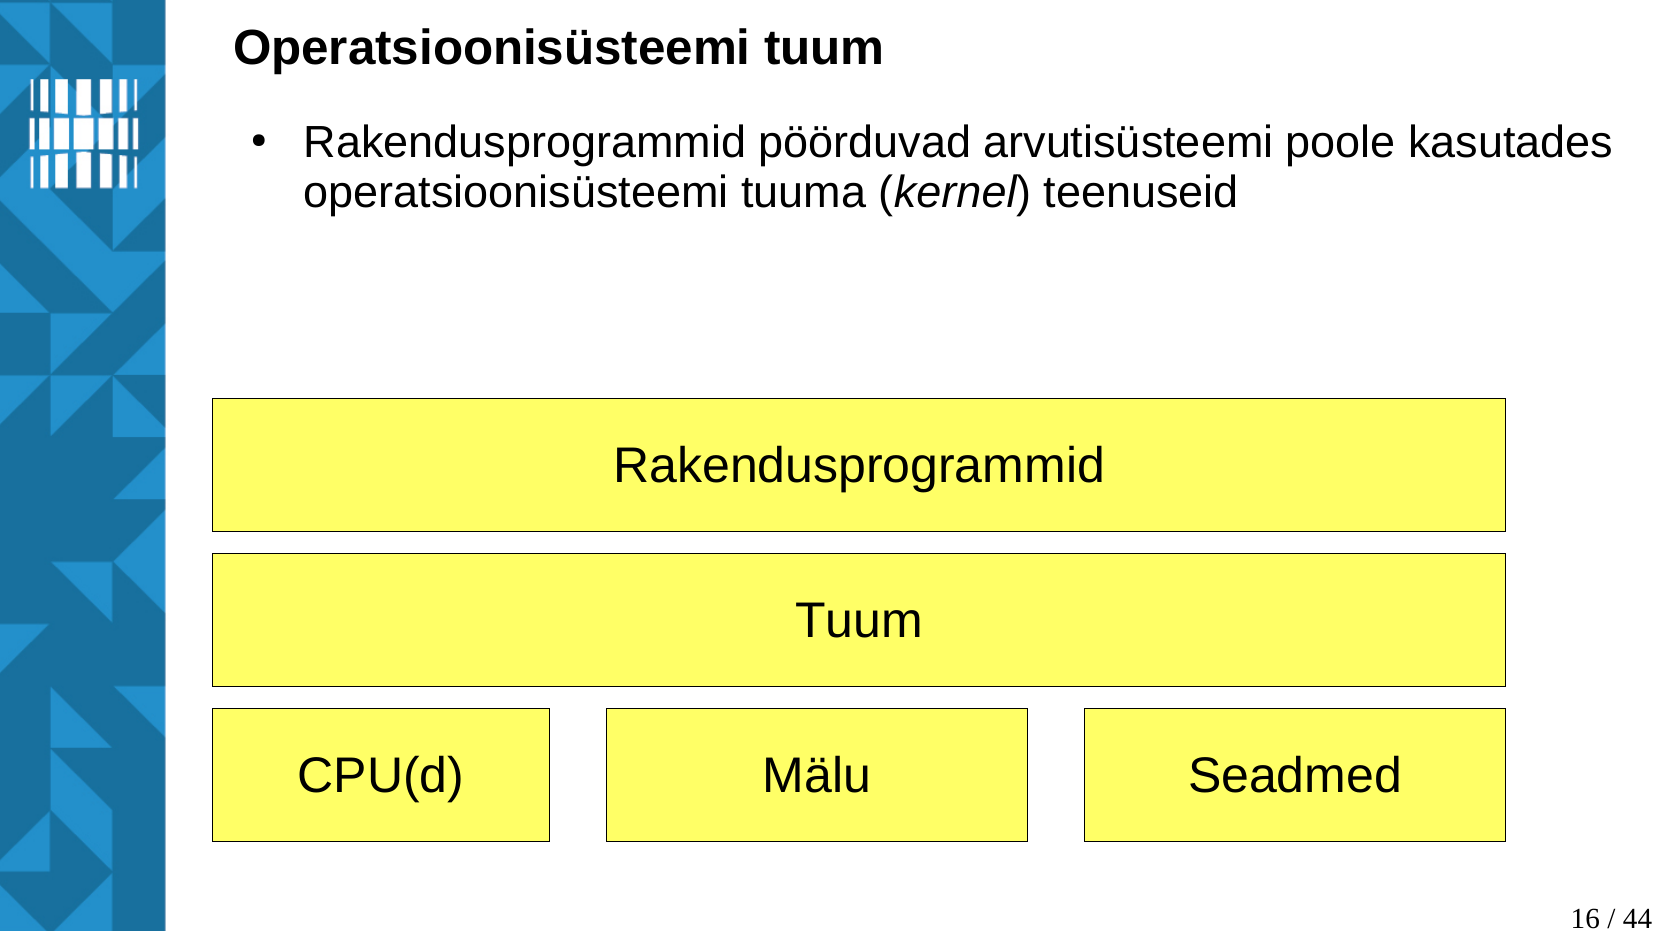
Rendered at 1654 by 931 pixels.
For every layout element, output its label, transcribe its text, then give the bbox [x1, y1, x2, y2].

text_box Tuum [212, 553, 1506, 687]
text_box Seadmed [1084, 708, 1506, 842]
title Operatsioonisüsteemi tuum [233, 10, 1568, 86]
text_box Rakendusprogrammid [212, 398, 1506, 532]
text_box Mälu [606, 708, 1028, 842]
list Rakendusprogrammid pöörduvad arvutisüsteemi poole kasutades operatsioonisüsteemi tuuma (kernel) teenuseid [233, 116, 1625, 897]
text_box CPU(d) [212, 708, 550, 842]
